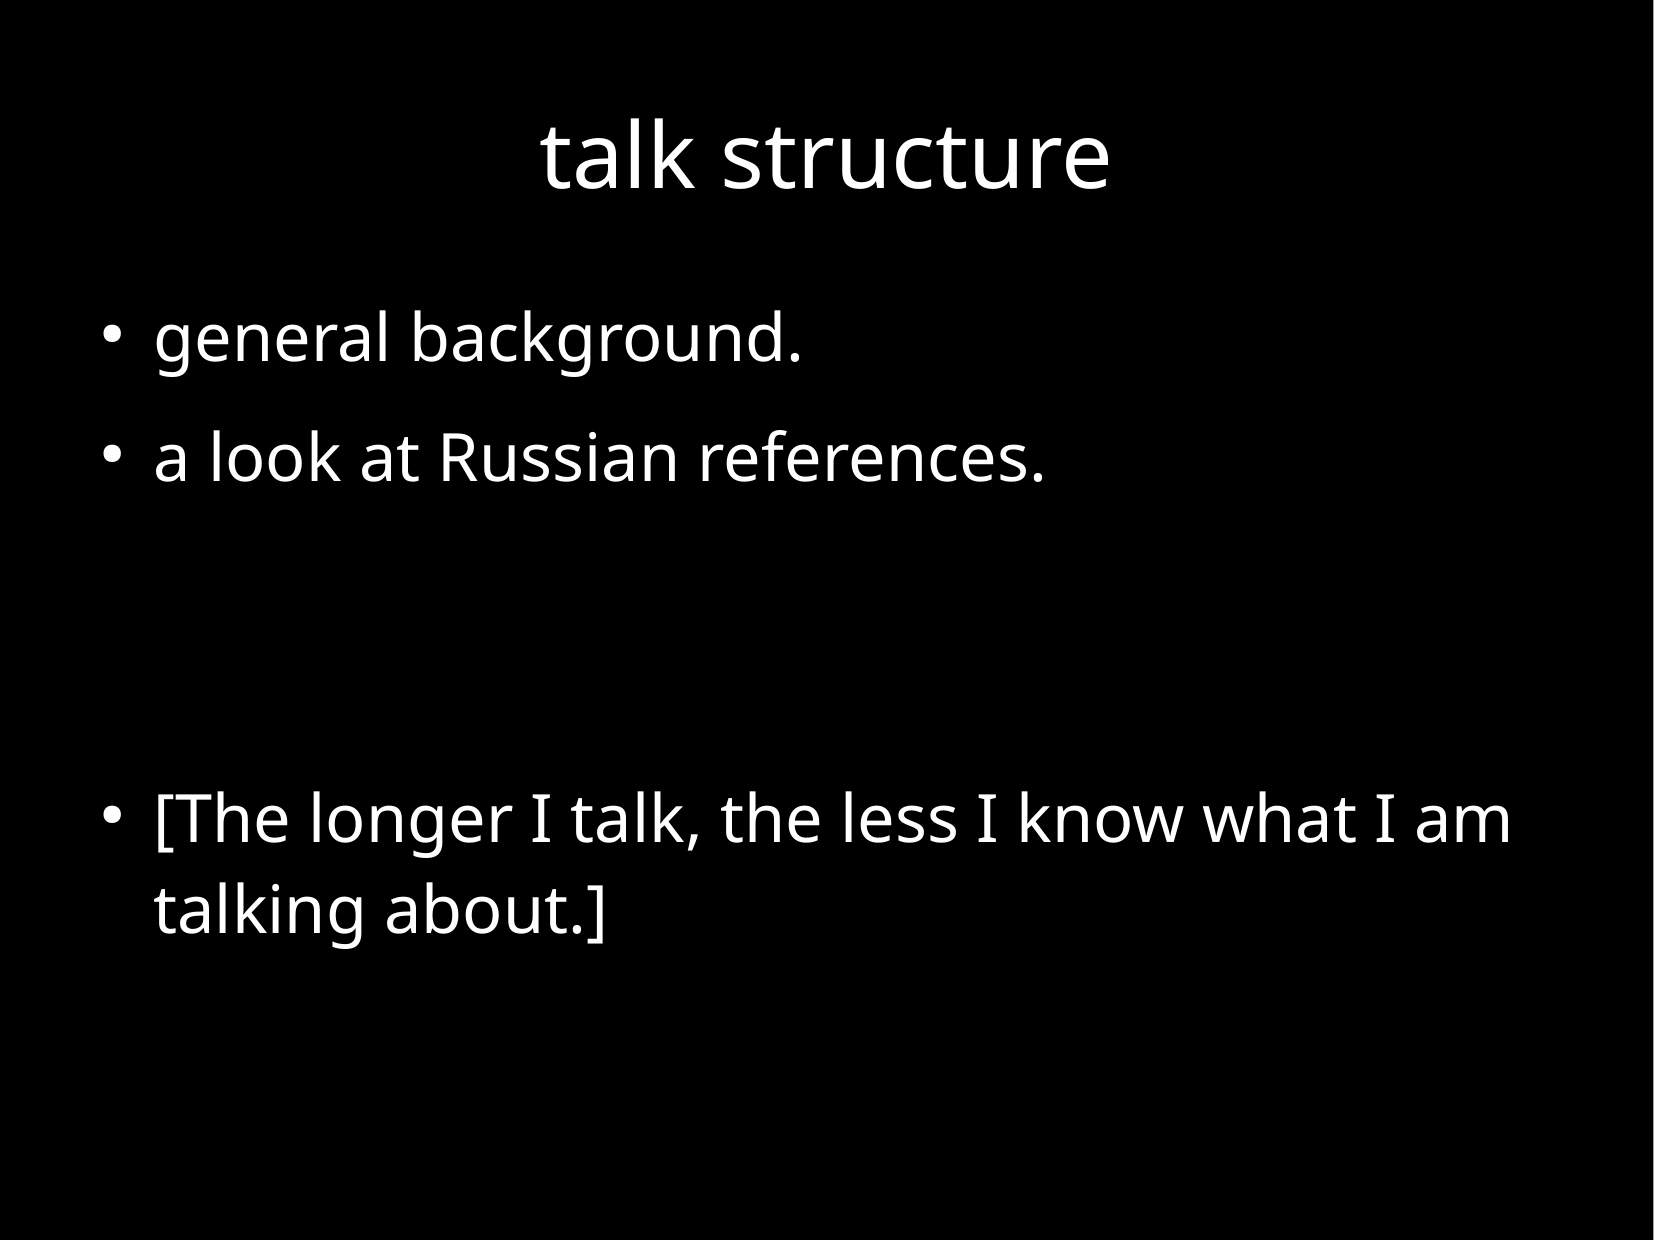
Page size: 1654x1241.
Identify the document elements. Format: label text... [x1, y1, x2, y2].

list general background. a look at Russian references. [The longer I talk, the less I know what I am talking about.] [82, 290, 1571, 1010]
title talk structure [82, 49, 1571, 257]
